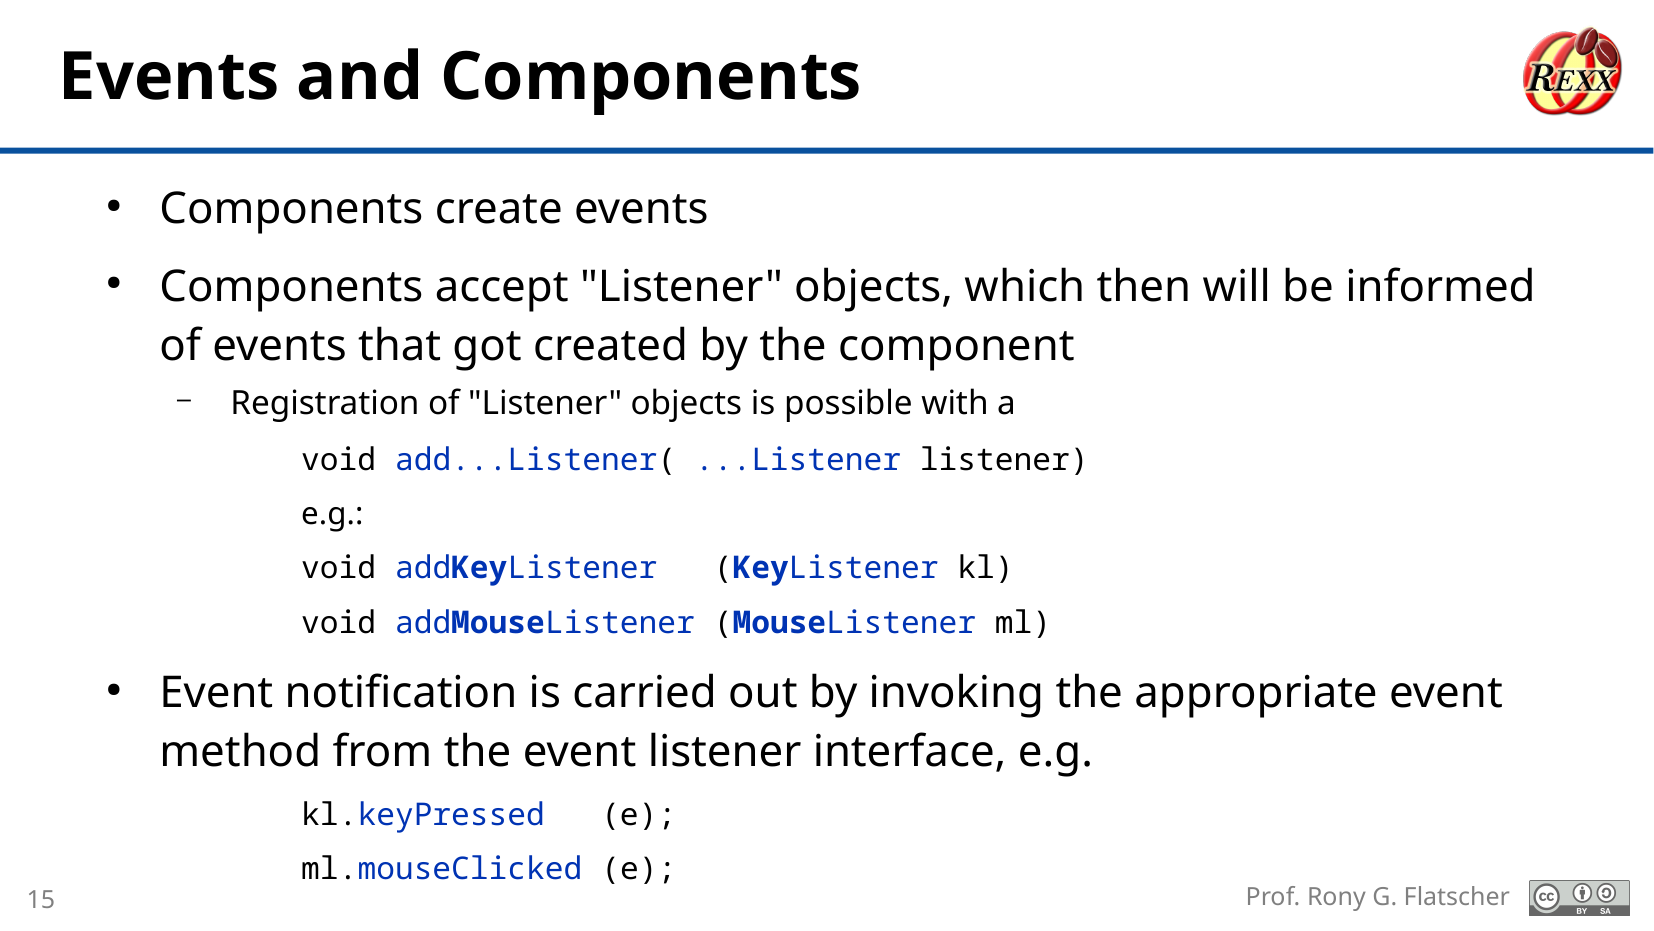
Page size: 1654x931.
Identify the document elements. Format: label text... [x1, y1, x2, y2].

list Components create events Components accept "Listener" objects, which then will be informed of events that got created by the component Registration of "Listener" objects is possible with a void add...Listener( ...Listener listener) e.g.: void addKeyListener (KeyListener kl) void addMouseListener (MouseListener ml) Event notification is carried out by invoking the appropriate event method from the event listener interface, e.g. kl.keyPressed (e); ml.mouseClicked (e); [88, 177, 1577, 857]
title Events and Components [0, 0, 1625, 148]
